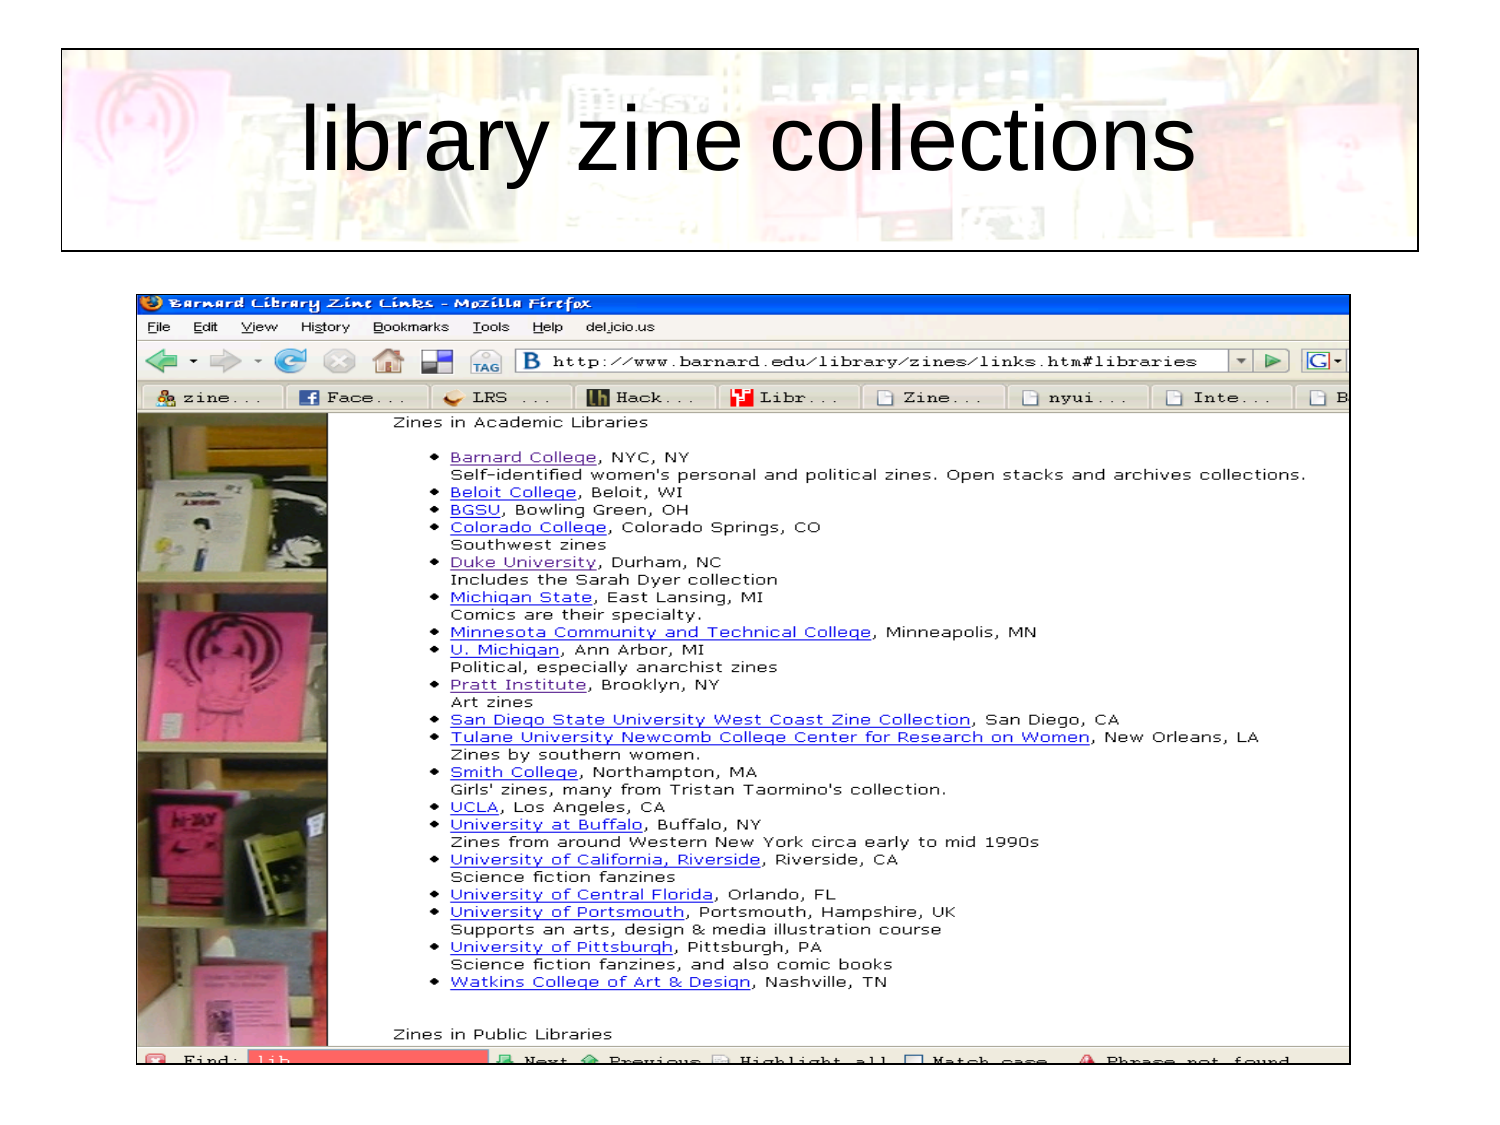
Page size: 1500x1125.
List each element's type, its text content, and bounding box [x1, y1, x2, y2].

picture [137, 295, 1350, 1064]
picture [62, 50, 1418, 250]
title library zine collections [75, 45, 1426, 233]
